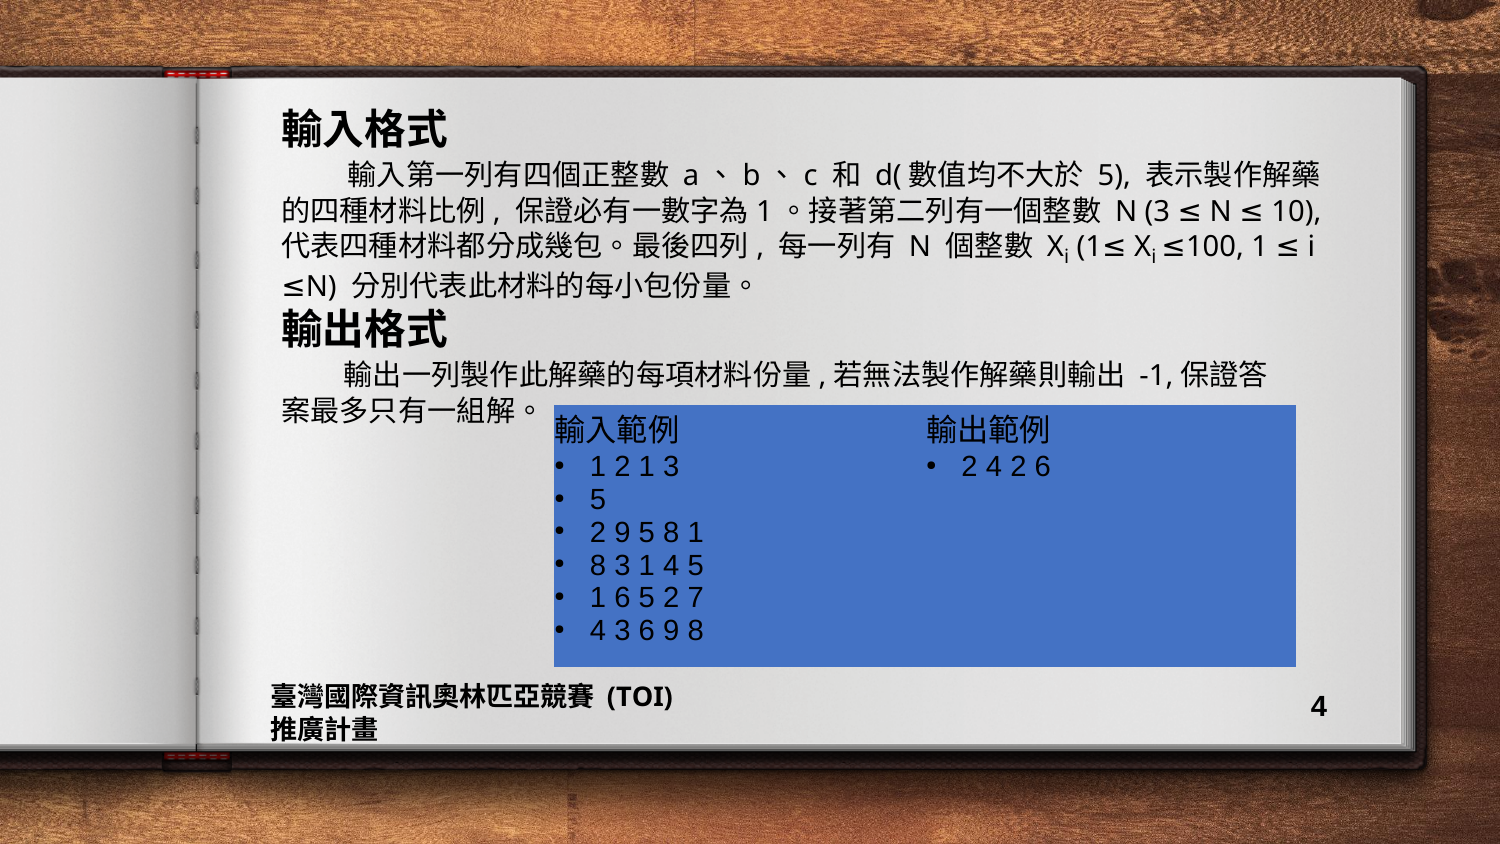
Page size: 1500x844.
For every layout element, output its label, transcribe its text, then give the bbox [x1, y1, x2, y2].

table_header 輸入範例 1 2 1 3 5 2 9 5 8 1 8 3 1 4 5 1 6 5 2 7 4 3 6 9 8 [554, 405, 926, 667]
table_header 輸出範例 2 4 2 6 [926, 405, 1296, 667]
text_box 輸入格式 輸入第一列有四個正整數 a、b、c 和 d(數值均不大於 5), 表示製作解藥的四種材料比例, 保證必有一數字為1。接著第二列有一個整數 N (3 ≤ N ≤ 10), 代表四種材料都分成幾包。最後四列, 每一列有 N 個整數 Xi (1≤ Xi ≤100, 1 ≤ i ≤N) 分別代表此材料的每小包份量。 [266, 95, 1356, 295]
text_box [1295, 672, 1386, 737]
text_box 輸出格式 輸出一列製作此解藥的每項材料份量,若無法製作解藥則輸出 -1,保證答 案最多只有一組解。 [266, 295, 1368, 400]
